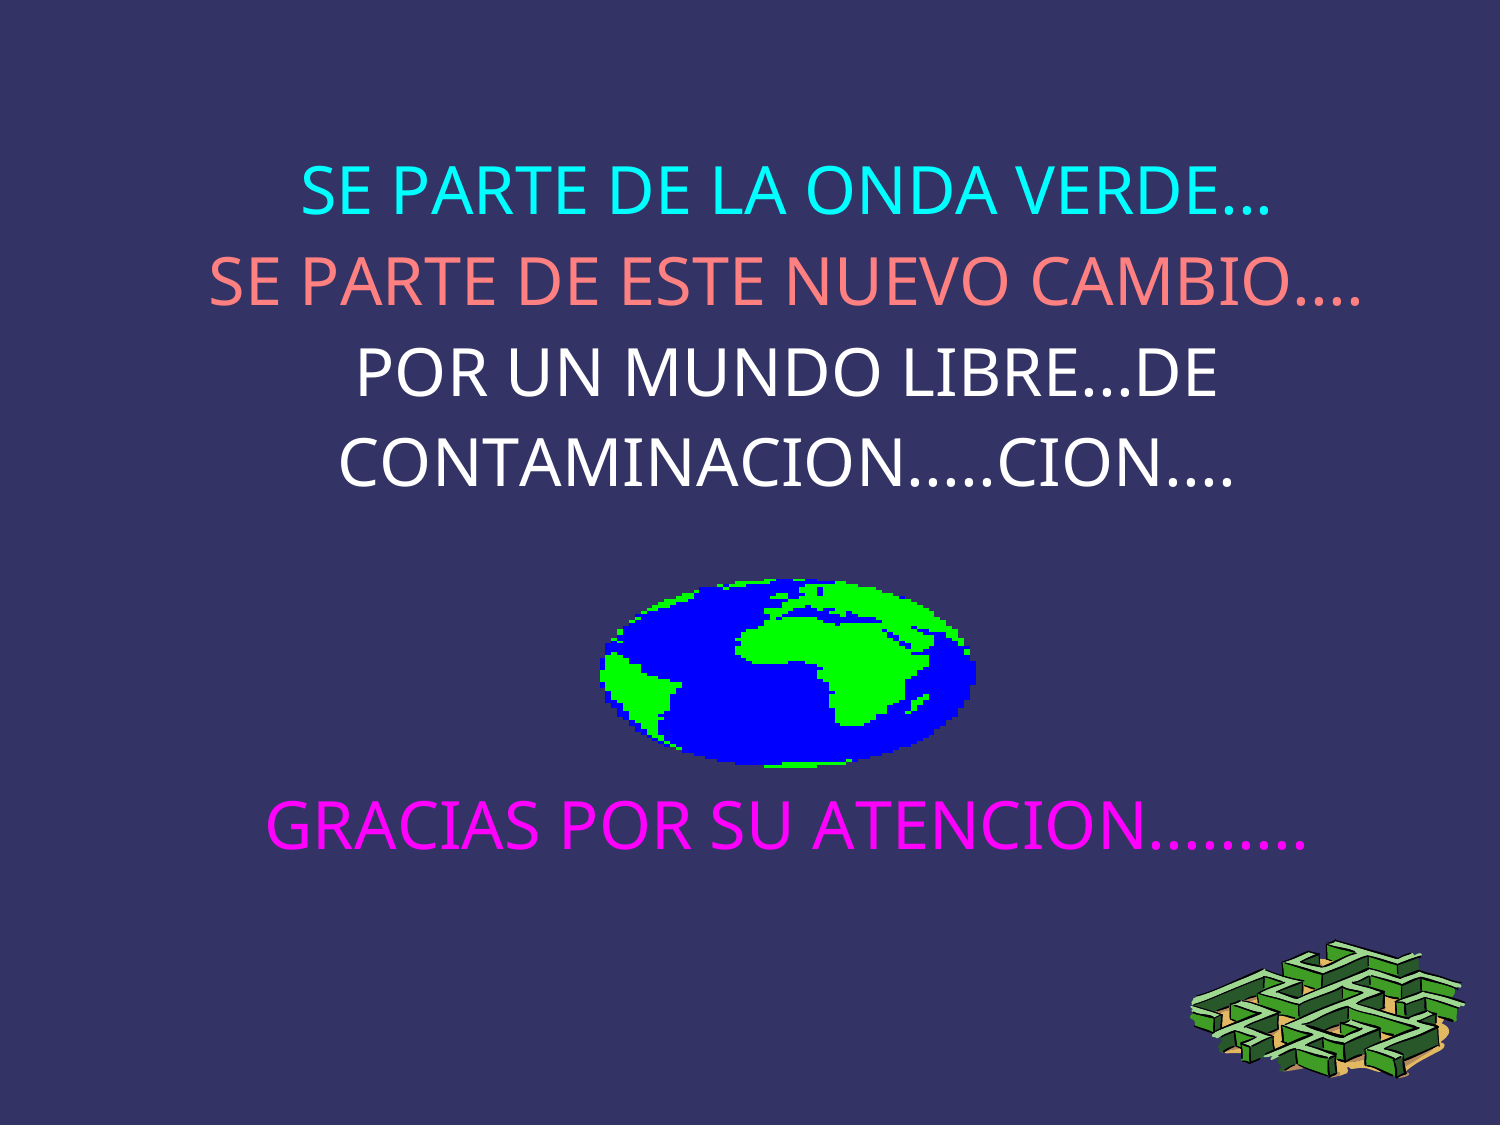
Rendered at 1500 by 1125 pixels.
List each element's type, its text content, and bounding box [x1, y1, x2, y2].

picture [600, 579, 976, 768]
subtitle SE PARTE DE LA ONDA VERDE... SE PARTE DE ESTE NUEVO CAMBIO.... POR UN MUNDO LIBRE...DE CONTAMINACION.....CION.... GRACIAS POR SU ATENCION......... [75, 75, 1500, 938]
